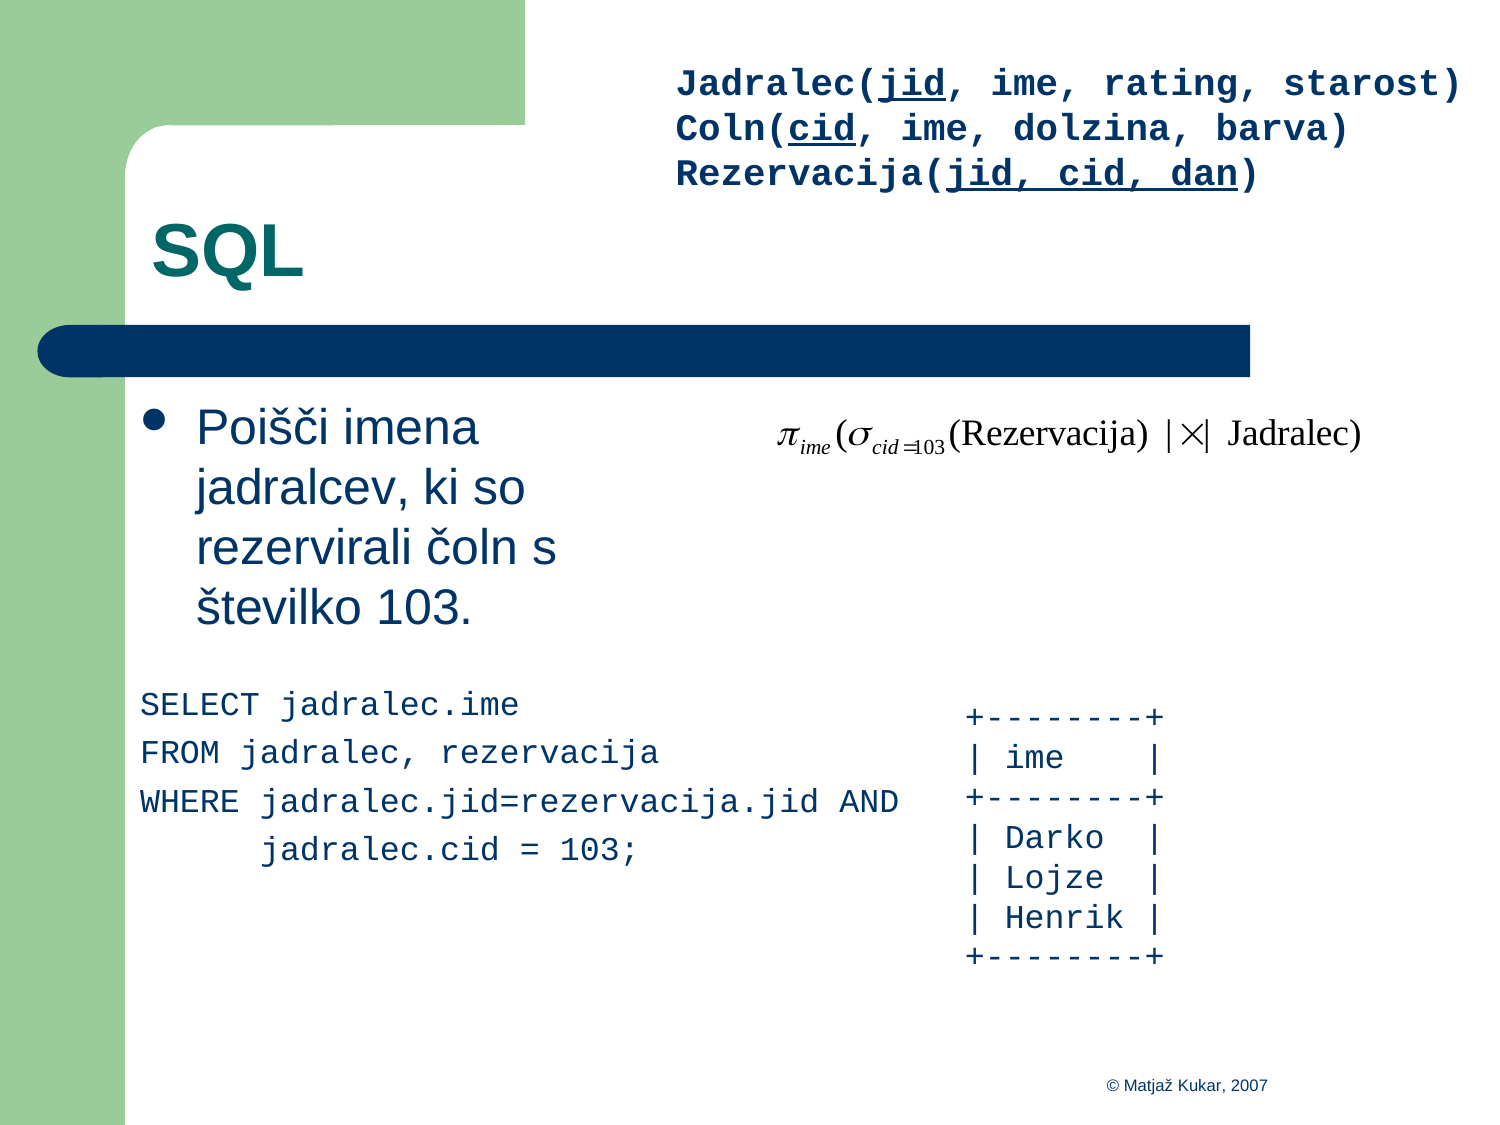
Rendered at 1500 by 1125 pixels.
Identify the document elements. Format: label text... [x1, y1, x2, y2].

text_box +--------+ | ime | +--------+ | Darko | | Lojze | | Henrik | +--------+ [950, 687, 1463, 983]
list SELECT jadralec.ime FROM jadralec, rezervacija WHERE jadralec.jid=rezervacija.jid AND jadralec.cid = 103; [125, 675, 1075, 1125]
text_box Jadralec(jid, ime, rating, starost) Coln(cid, ime, dolzina, barva) Rezervacija(jid, cid, dan) [585, 49, 1479, 201]
list Poišči imena jadralcev, ki so rezervirali čoln s številko 103. [124, 387, 688, 681]
text_box © Matjaž Kukar, 2007 [1075, 1025, 1426, 1103]
title SQL [136, 136, 1414, 301]
chart [772, 407, 1370, 474]
